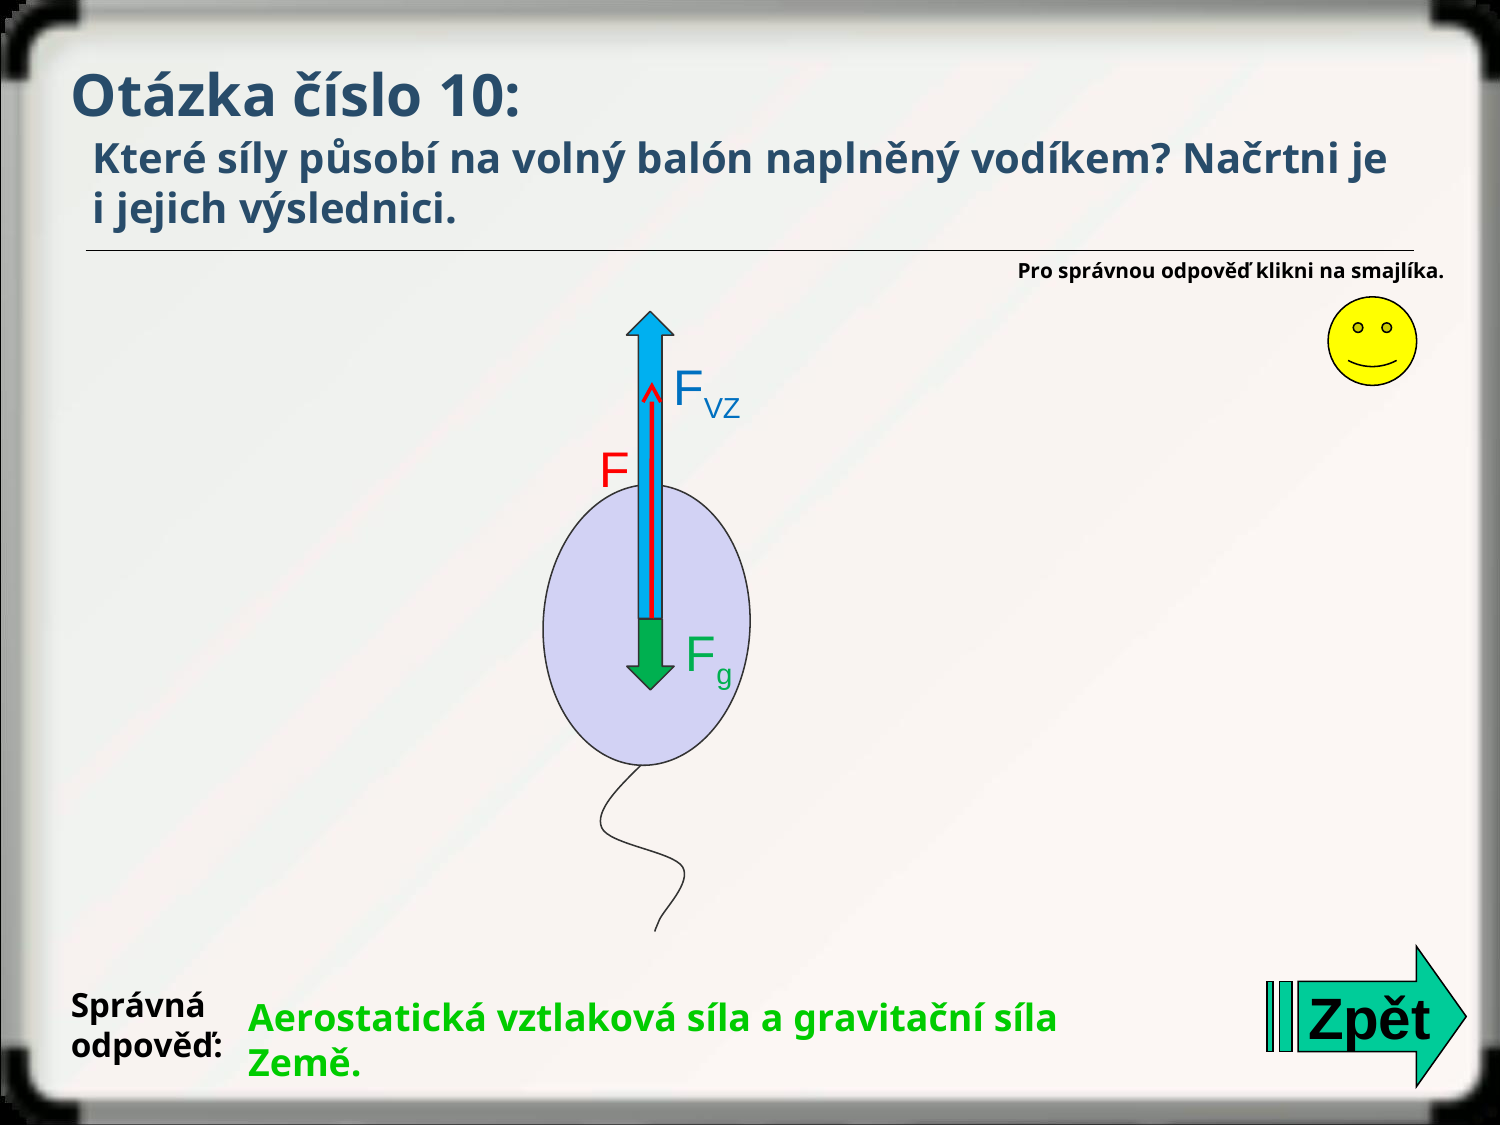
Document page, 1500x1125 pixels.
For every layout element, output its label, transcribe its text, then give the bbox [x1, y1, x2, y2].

text_box Zpět [1298, 946, 1467, 1087]
text_box FVZ [658, 348, 777, 429]
text_box Aerostatická vztlaková síla a gravitační síla Země. [233, 992, 1149, 1087]
text_box Zpět [1267, 981, 1273, 1052]
text_box Zpět [1279, 981, 1292, 1052]
text_box [543, 505, 750, 766]
text_box Fg [671, 613, 790, 698]
picture [0, 0, 1500, 1125]
text_box Pro správnou odpověď klikni na smajlíka. [1002, 222, 1464, 318]
text_box Správná odpověď: [55, 977, 259, 1072]
text_box [626, 311, 674, 429]
text_box F [585, 429, 785, 505]
text_box Otázka číslo 10: [55, 54, 1391, 149]
text_box Které síly působí na volný balón naplněný vodíkem? Načrtni je i jejich výslednici. [78, 134, 1437, 229]
text_box [1328, 296, 1417, 386]
